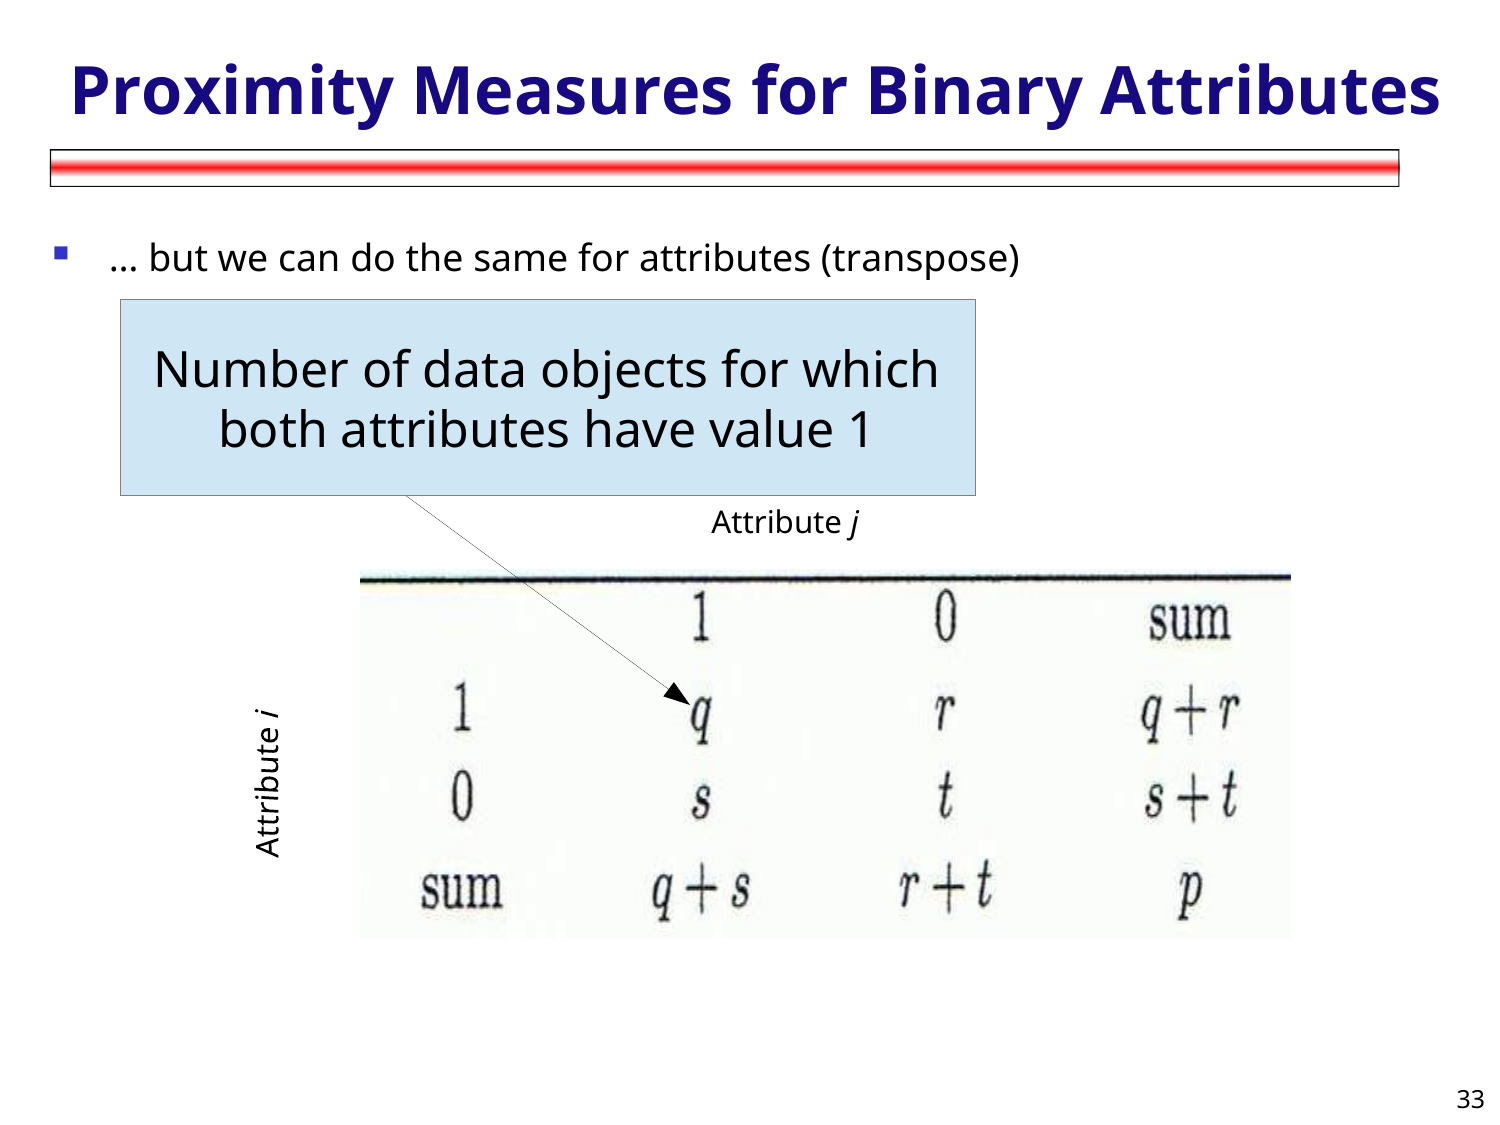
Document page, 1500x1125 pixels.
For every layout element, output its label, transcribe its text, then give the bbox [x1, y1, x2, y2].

picture [360, 569, 1291, 939]
text_box Attribute i [238, 693, 293, 874]
list … but we can do the same for attributes (transpose) [37, 212, 1441, 838]
text_box Attribute j [696, 496, 874, 548]
title Proximity Measures for Binary Attributes [50, 0, 1463, 176]
text_box Number of data objects for which both attributes have value 1 [120, 299, 976, 496]
text_box <number> [1187, 1062, 1500, 1125]
